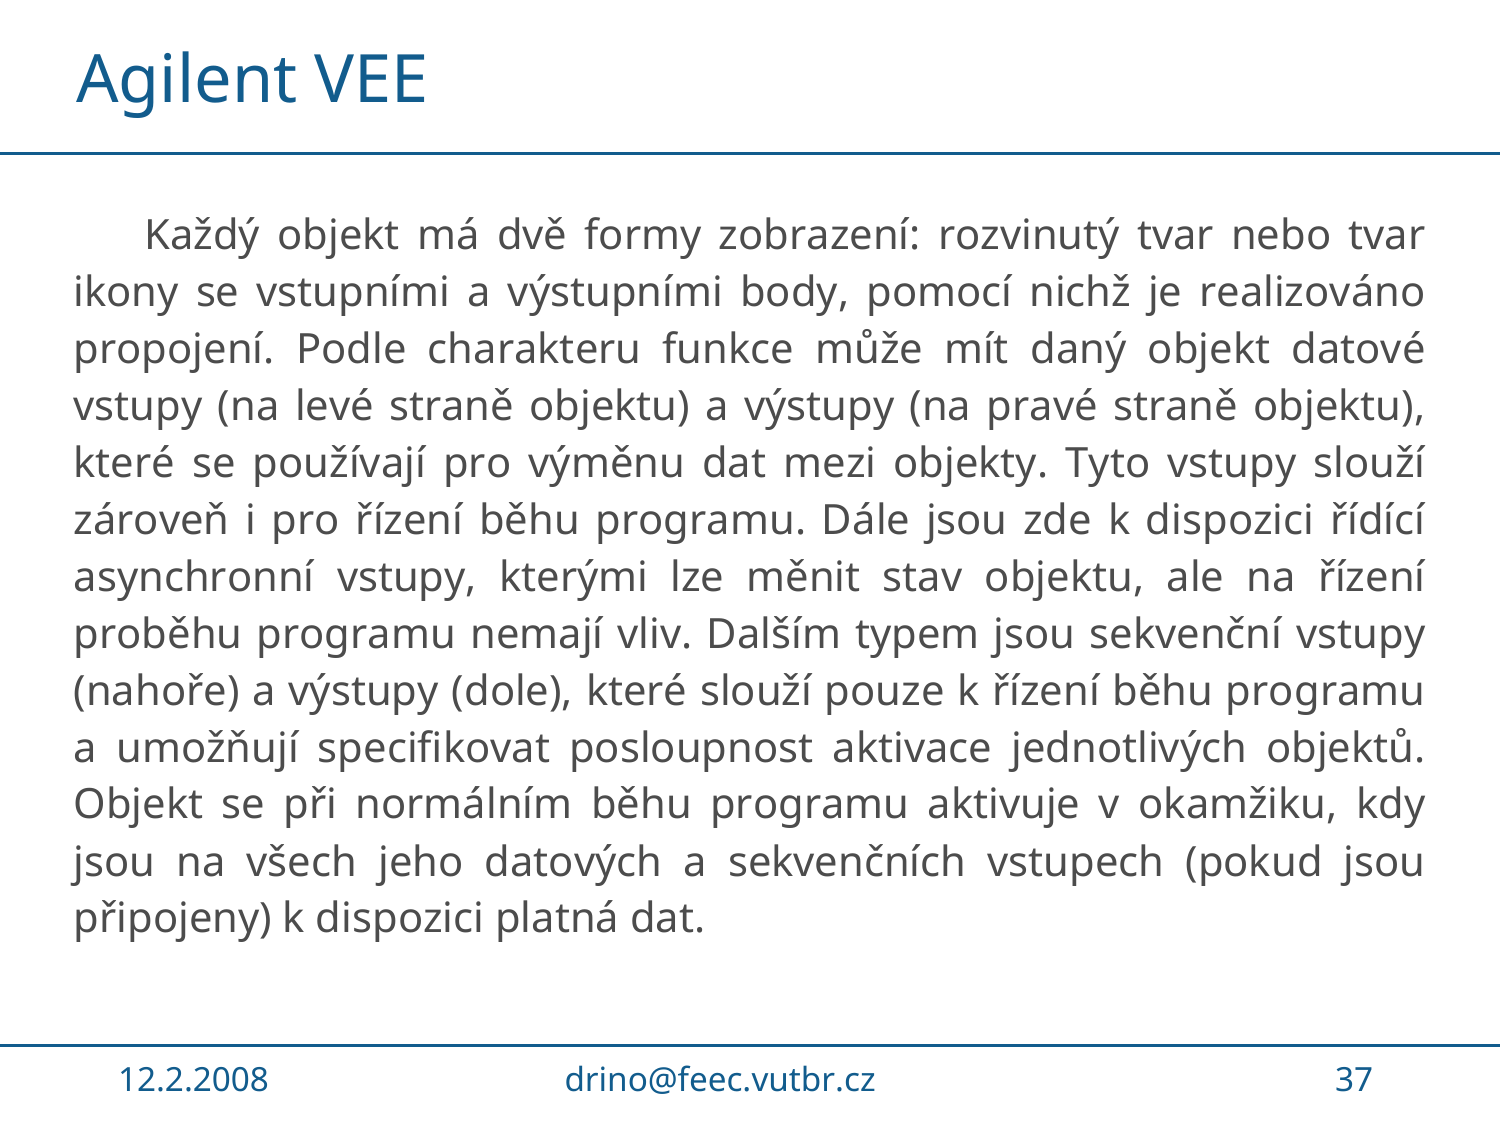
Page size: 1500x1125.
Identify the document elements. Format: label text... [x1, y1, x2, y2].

title Agilent VEE [0, 0, 1500, 152]
text_box 12.2.2008 [103, 1049, 432, 1125]
text_box Každý objekt má dvě formy zobrazení: rozvinutý tvar nebo tvar ikony se vstupními a výstupními body, pomocí nichž je realizováno propojení. Podle charakteru funkce může mít daný objekt datové vstupy (na levé straně objektu) a výstupy (na pravé straně objektu), které se používají pro výměnu dat mezi objekty. Tyto vstupy slouží zároveň i pro řízení běhu programu. Dále jsou zde k dispozici řídící asynchronní vstupy, kterými lze měnit stav objektu, ale na řízení proběhu programu nemají vliv. Dalším typem jsou sekvenční vstupy (nahoře) a výstupy (dole), které slouží pouze k řízení běhu programu a umožňují specifikovat posloupnost aktivace jednotlivých objektů. Objekt se při normálním běhu programu aktivuje v okamžiku, kdy jsou na všech jeho datových a sekvenčních vstupech (pokud jsou připojeny) k dispozici platná dat. [59, 196, 1442, 954]
text_box drino@feec.vutbr.cz [454, 1049, 987, 1125]
text_box 1 [1075, 1049, 1388, 1125]
